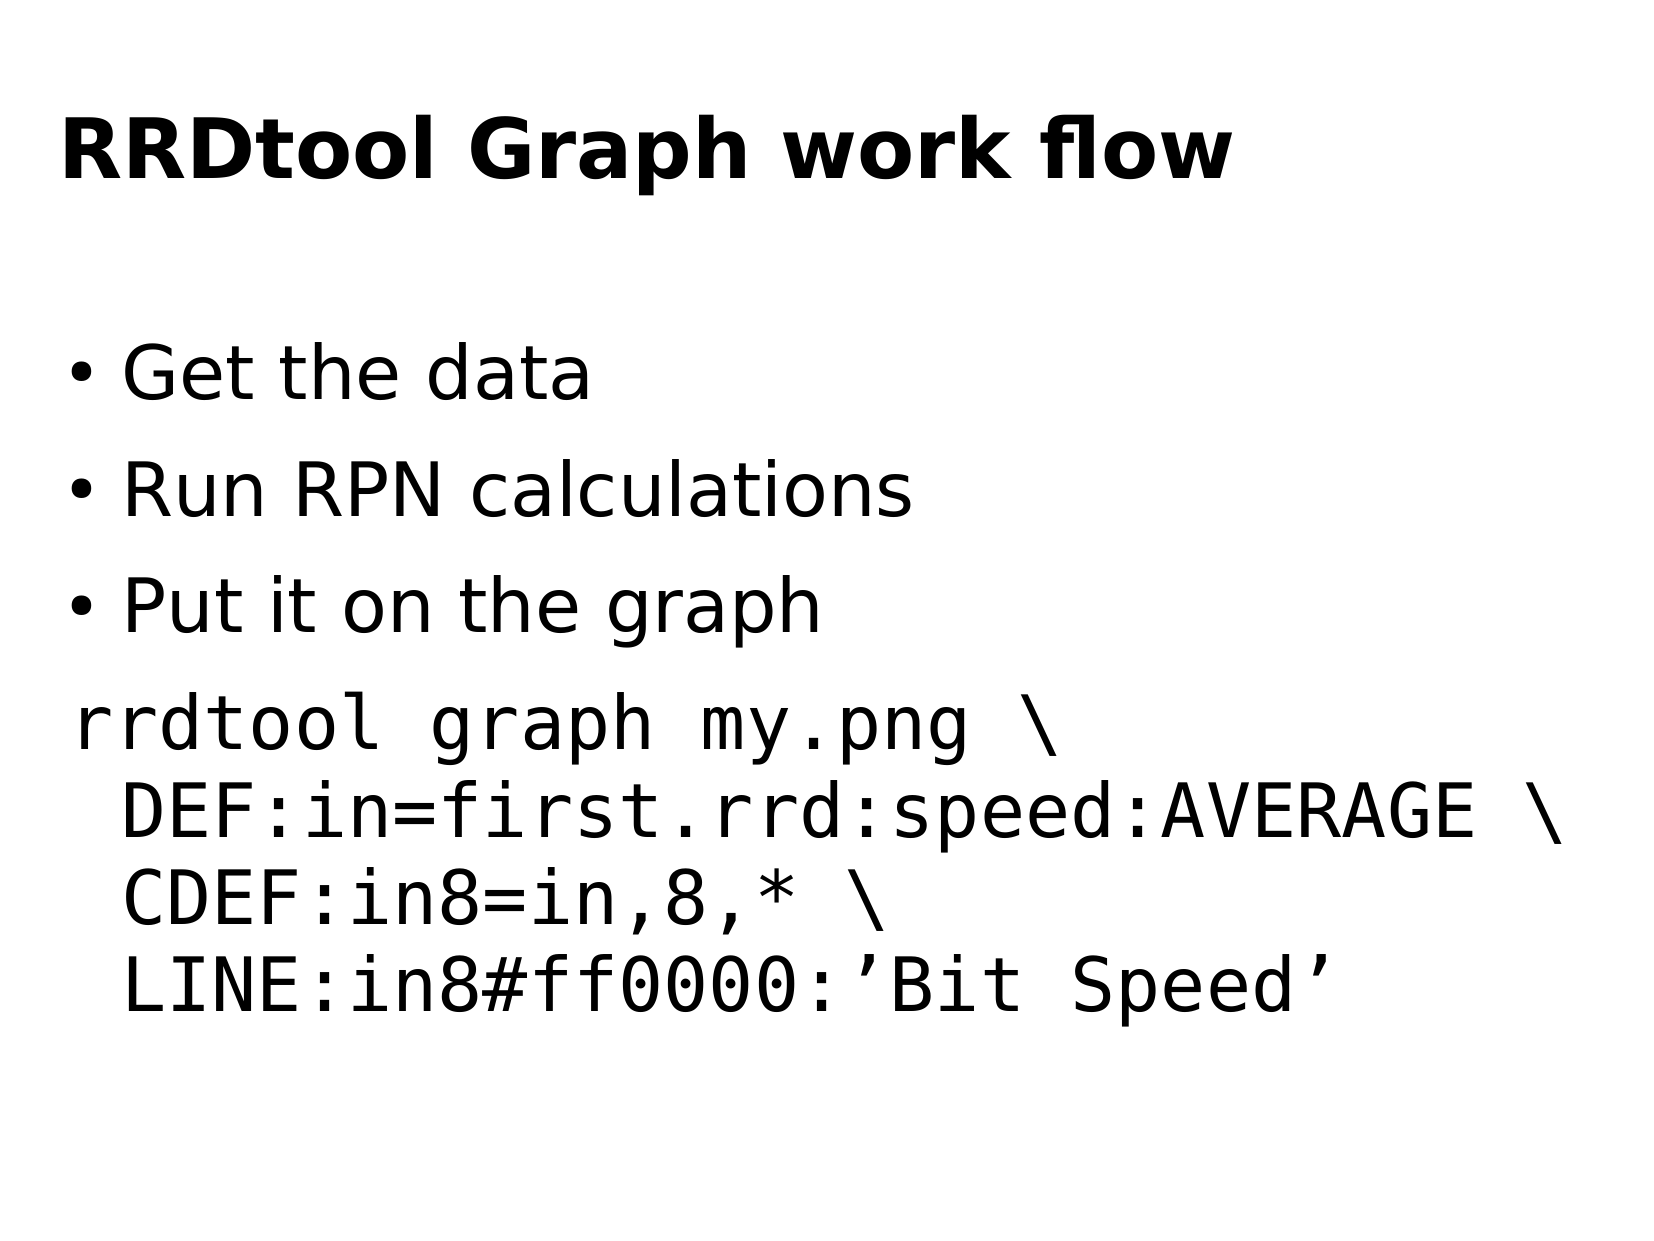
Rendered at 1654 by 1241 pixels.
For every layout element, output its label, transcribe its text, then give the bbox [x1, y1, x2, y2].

title RRDtool Graph work flow [59, 75, 1607, 225]
list Get the data Run RPN calculations Put it on the graph rrdtool graph my.png \ DEF:in=first.rrd:speed:AVERAGE \ CDEF:in8=in,8,* \ LINE:in8#ff0000:’Bit Speed’ [50, 329, 1571, 1084]
